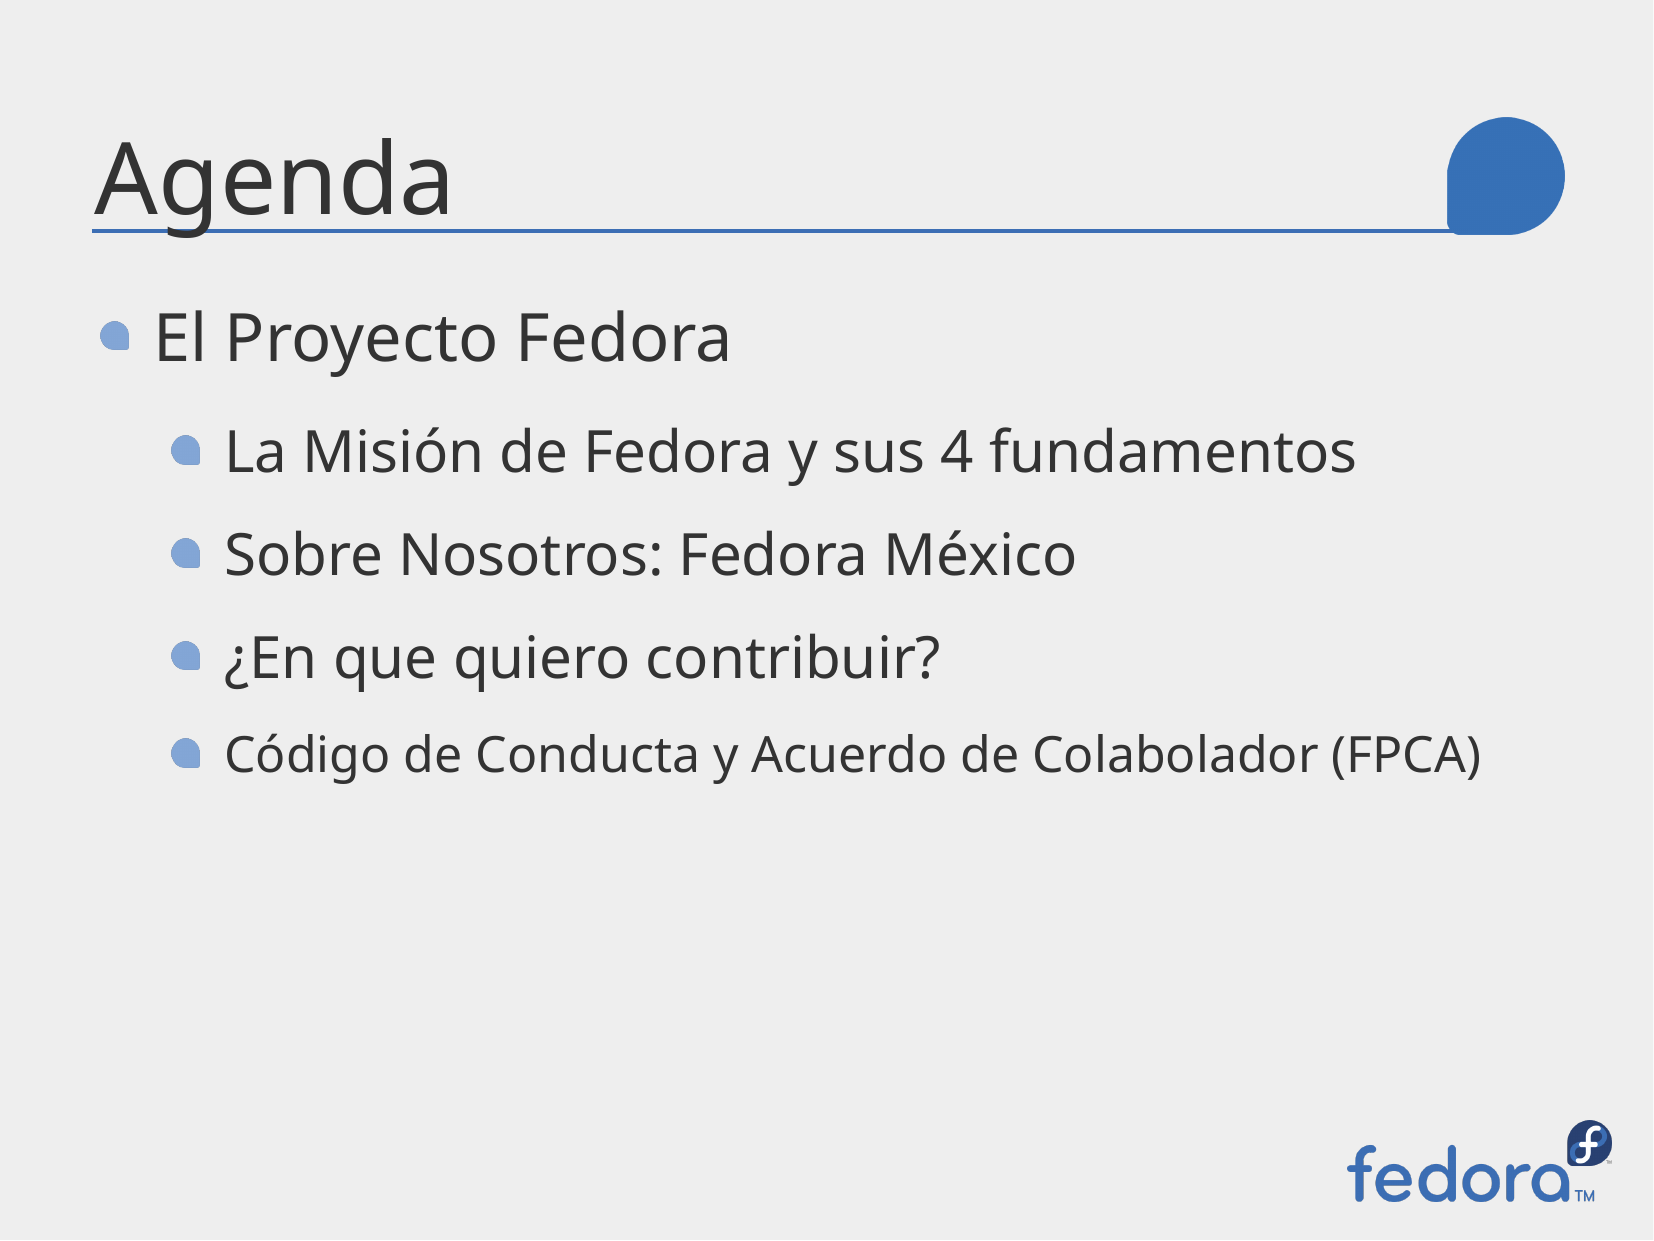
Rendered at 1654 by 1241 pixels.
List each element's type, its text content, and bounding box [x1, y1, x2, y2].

title Agenda [94, 100, 1426, 251]
picture [1347, 1120, 1612, 1202]
list El Proyecto Fedora La Misión de Fedora y sus 4 fundamentos Sobre Nosotros: Fedora México ¿En que quiero contribuir? Código de Conducta y Acuerdo de Colabolador (FPCA) [82, 290, 1571, 1094]
picture [1447, 117, 1565, 235]
